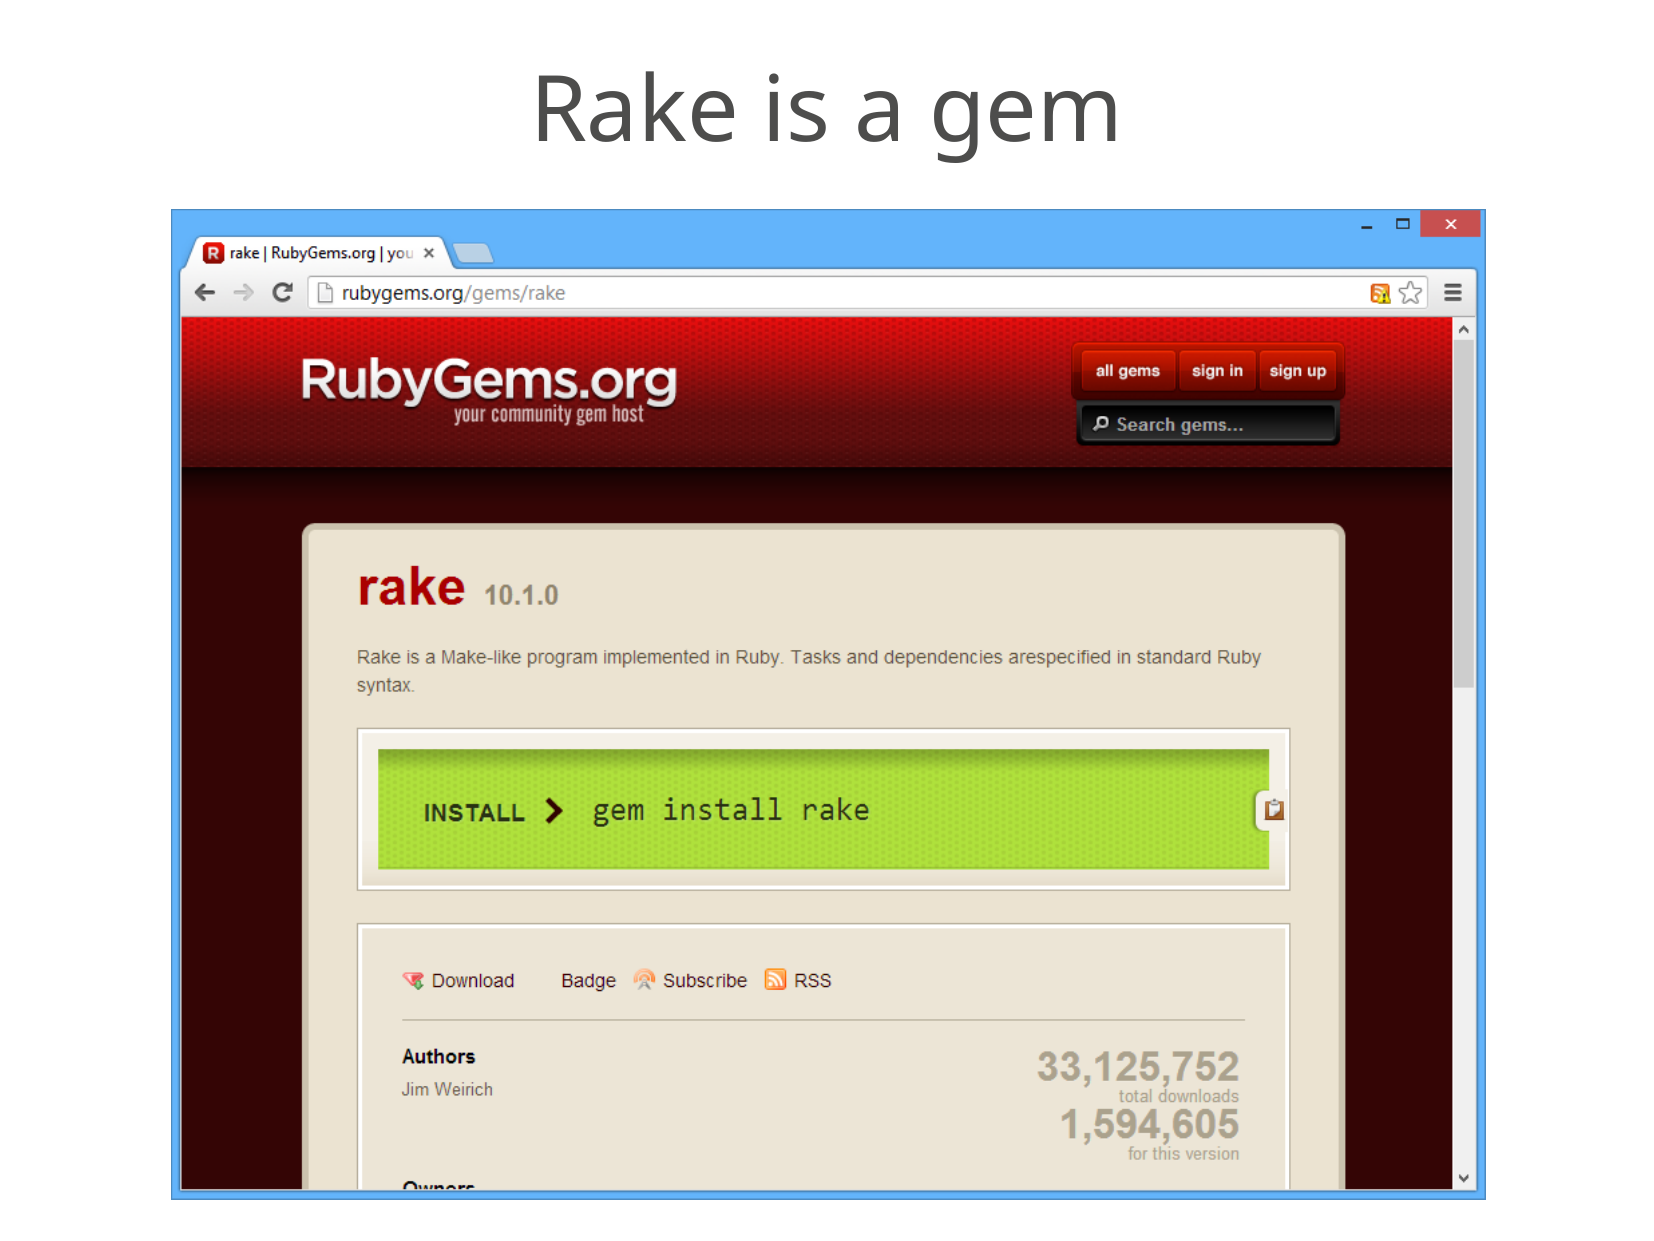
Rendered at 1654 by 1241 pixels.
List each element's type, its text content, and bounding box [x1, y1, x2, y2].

picture [171, 209, 1486, 1201]
title Rake is a gem [82, 2, 1571, 211]
